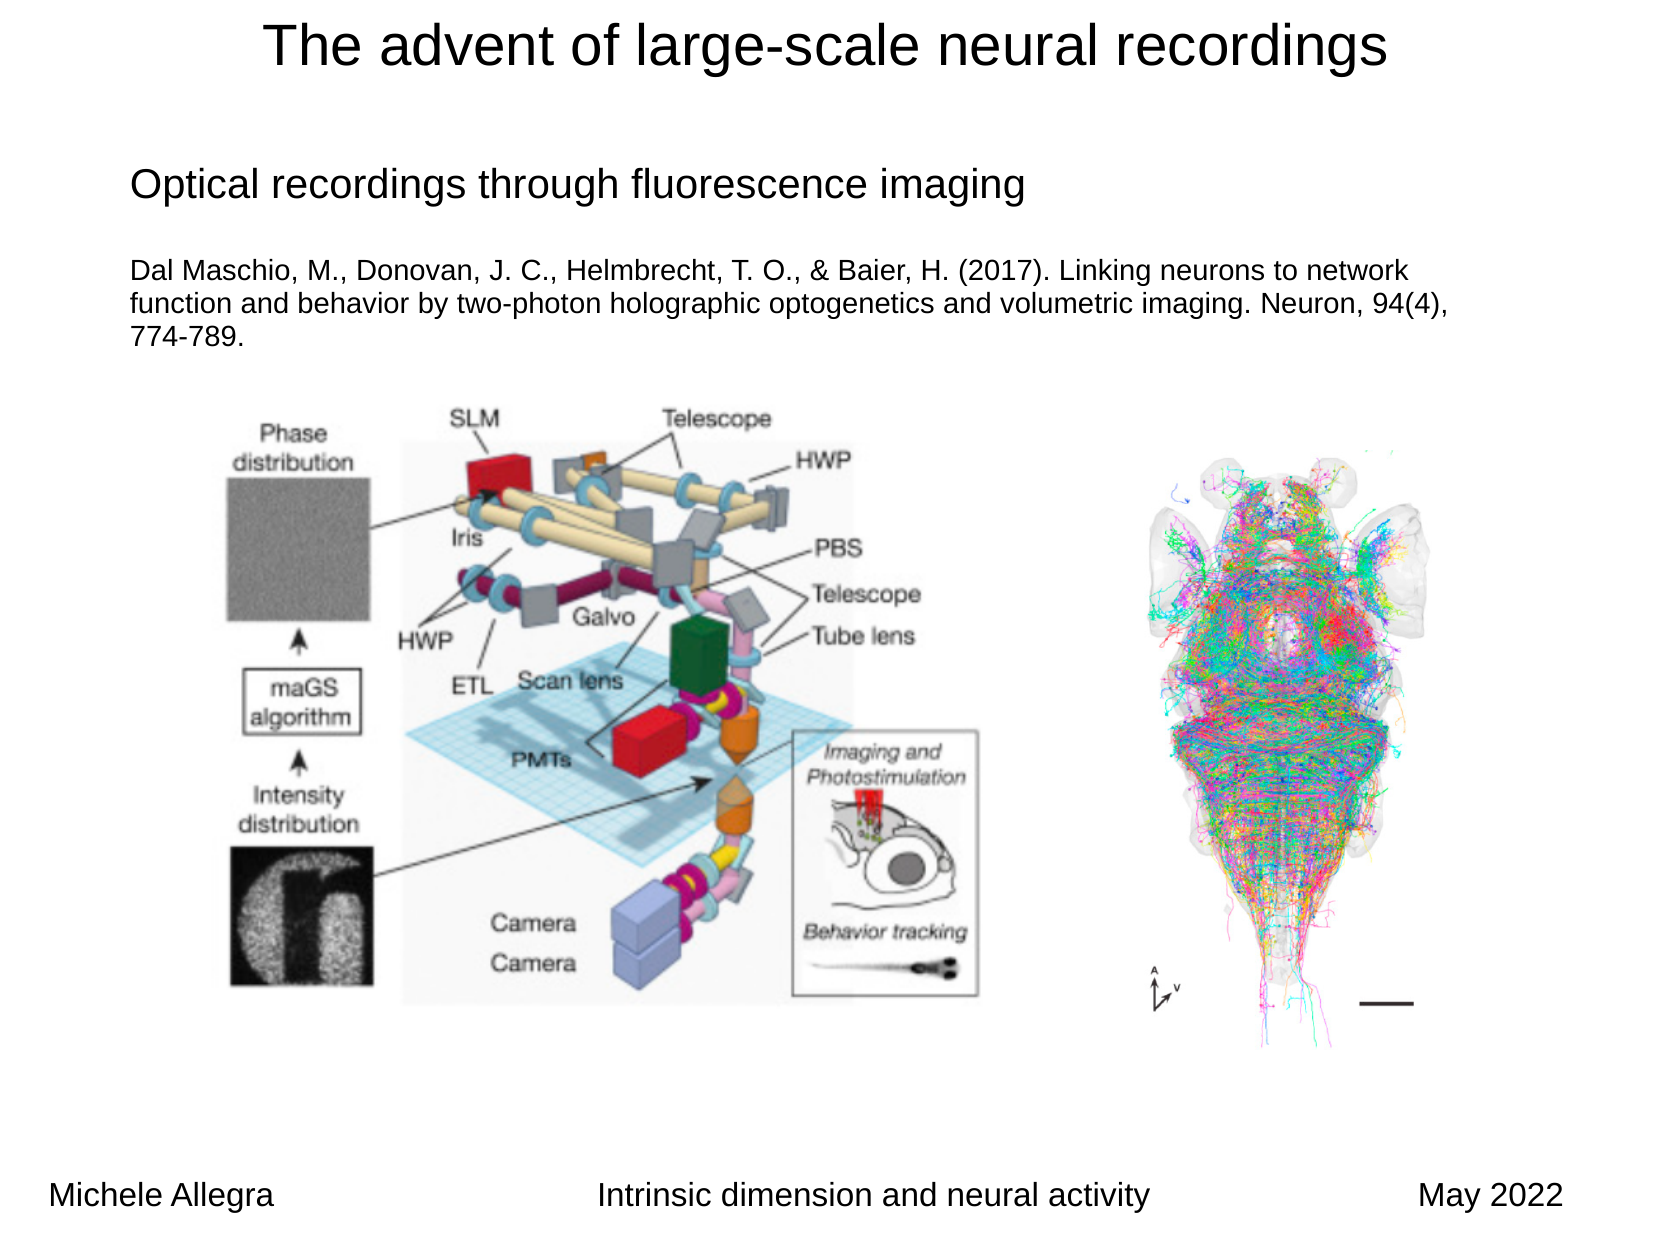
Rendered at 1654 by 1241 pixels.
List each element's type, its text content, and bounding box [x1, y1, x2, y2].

picture [204, 388, 1009, 1052]
text_box Michele Allegra Intrinsic dimension and neural activity May 2022 [33, 1168, 1603, 1221]
title The advent of large-scale neural recordings [82, 0, 1571, 96]
picture [1144, 450, 1447, 1053]
text_box Optical recordings through fluorescence imaging Dal Maschio, M., Donovan, J. C., Helmbrecht, T. O., & Baier, H. (2017). Linking neurons to network function and behavior by two-photon holographic optogenetics and volumetric imaging. Neuron, 94(4), 774-789. [115, 153, 1527, 359]
